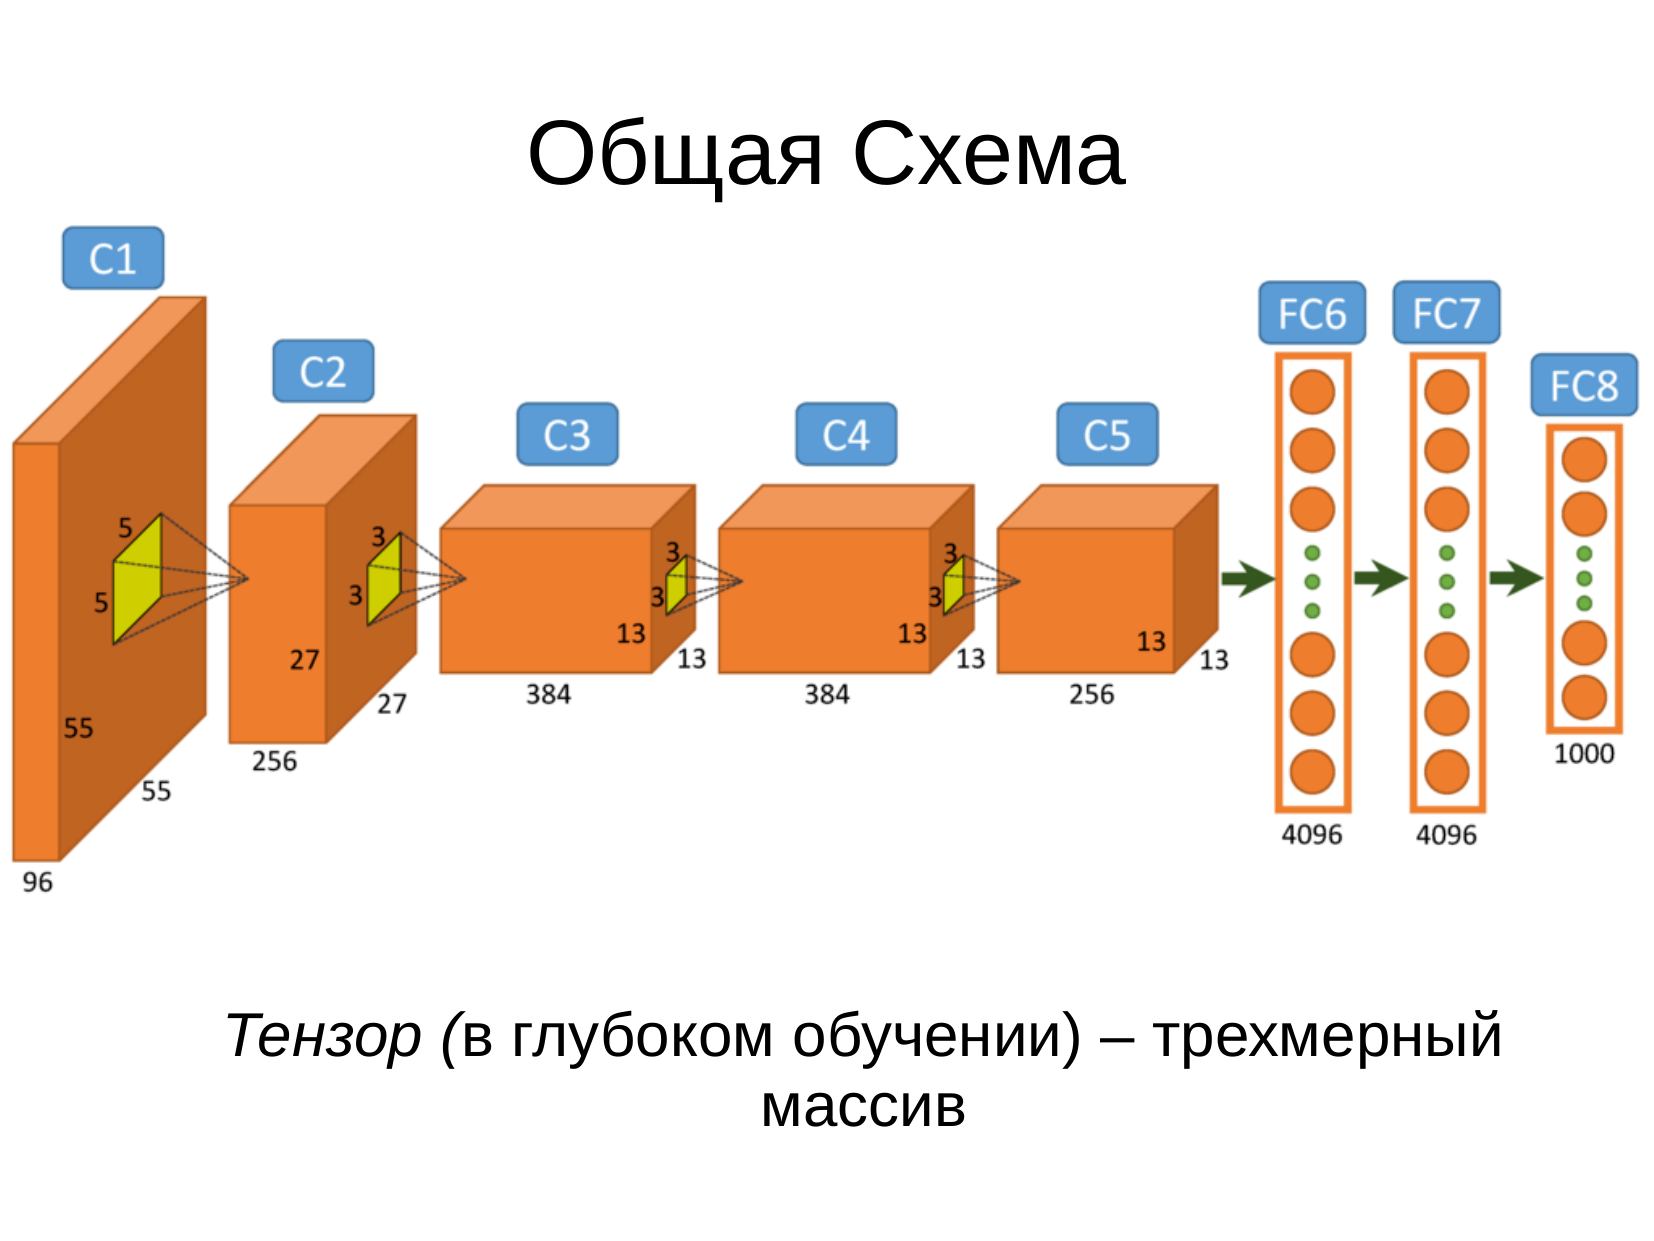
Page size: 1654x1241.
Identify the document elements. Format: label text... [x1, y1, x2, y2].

list Тензор (в глубоком обучении) – трехмерный массив [86, 1000, 1576, 1141]
picture [0, 216, 1654, 901]
title Общая Схема [82, 49, 1571, 216]
